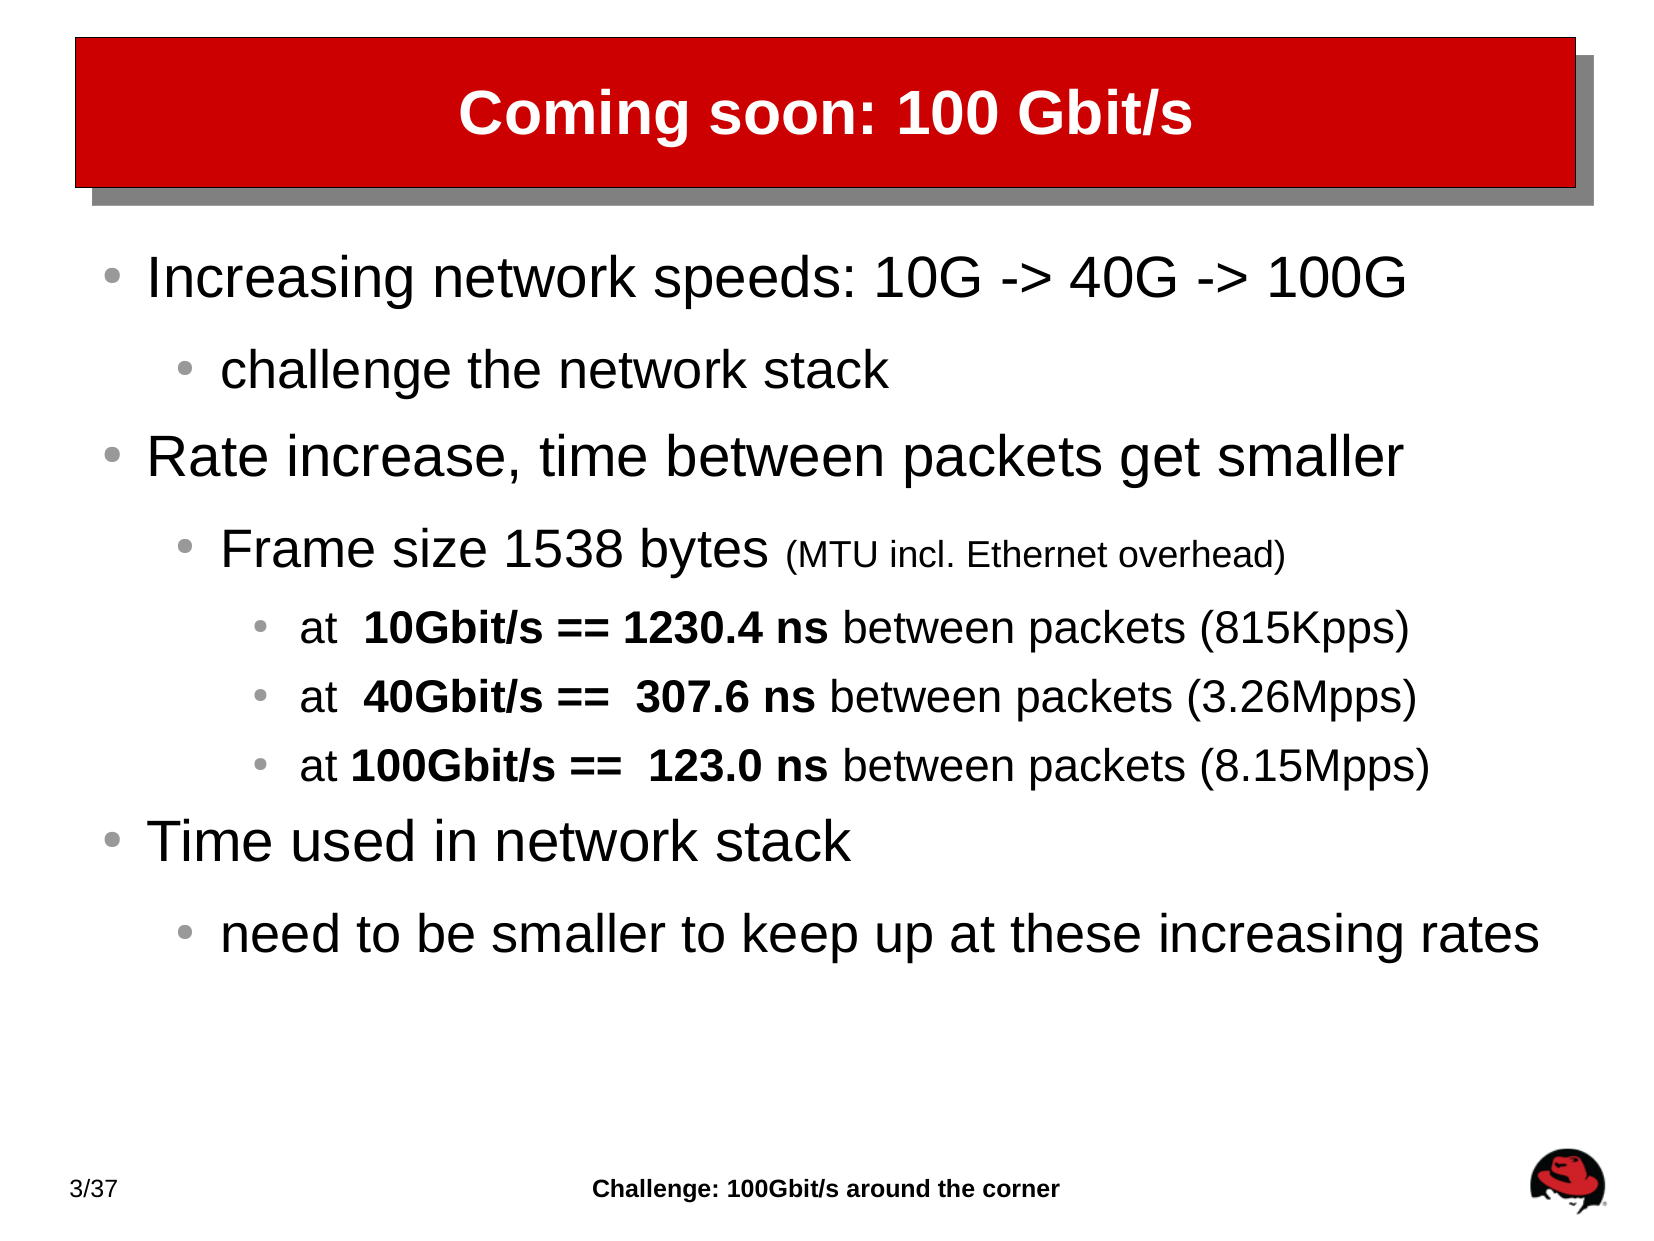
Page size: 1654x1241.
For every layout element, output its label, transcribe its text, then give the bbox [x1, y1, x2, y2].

text_box [82, 37, 1571, 203]
picture [1529, 1146, 1613, 1224]
list Increasing network speeds: 10G -> 40G -> 100G challenge the network stack Rate increase, time between packets get smaller Frame size 1538 bytes (MTU incl. Ethernet overhead) at 10Gbit/s == 1230.4 ns between packets (815Kpps) at 40Gbit/s == 307.6 ns between packets (3.26Mpps) at 100Gbit/s == 123.0 ns between packets (8.15Mpps) Time used in network stack need to be smaller to keep up at these increasing rates [86, 244, 1576, 1039]
